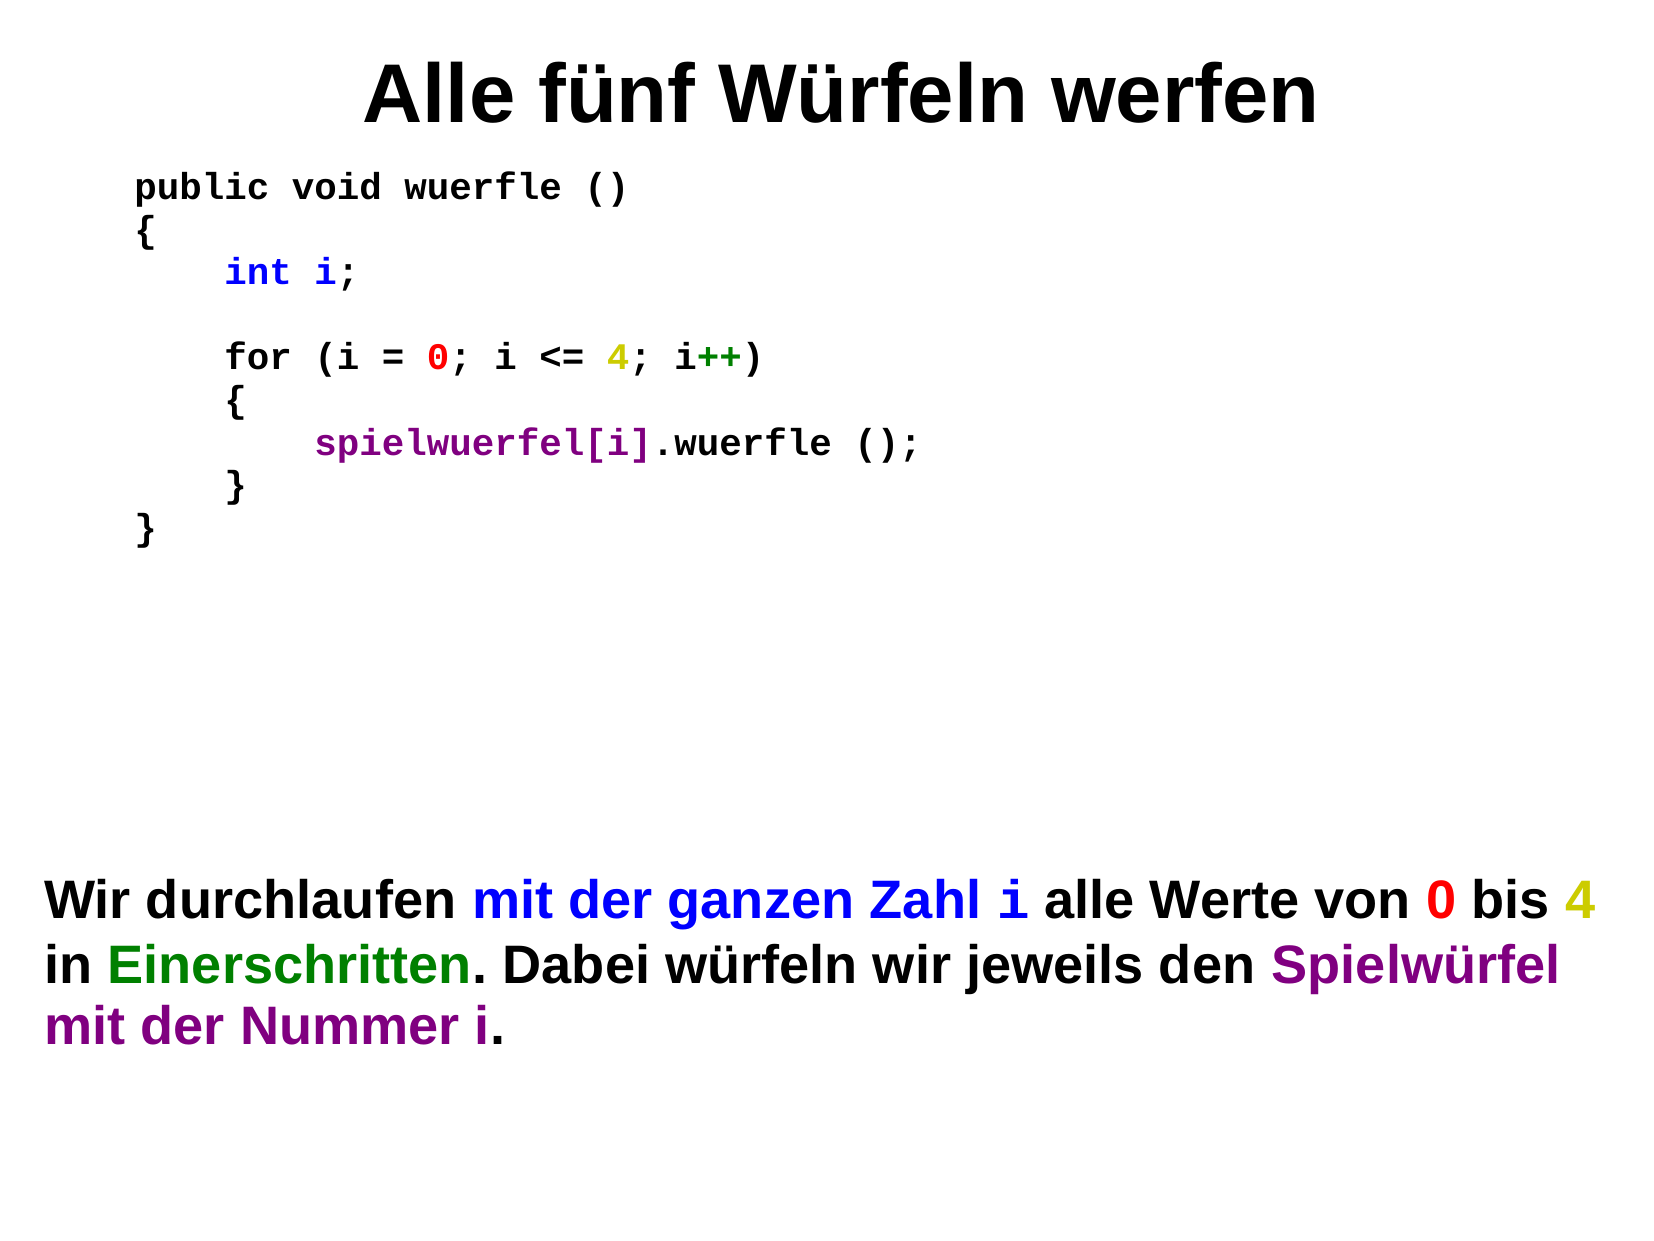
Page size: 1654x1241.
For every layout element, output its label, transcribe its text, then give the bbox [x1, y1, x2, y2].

text_box public void wuerfle () { int i; for (i = 0; i <= 4; i++) { spielwuerfel[i].wuerfle (); } } [29, 161, 1625, 559]
text_box Wir durchlaufen mit der ganzen Zahl i alle Werte von 0 bis 4 in Einerschritten. Dabei würfeln wir jeweils den Spielwürfel mit der Nummer i. [29, 862, 1625, 1068]
text_box Alle fünf Würfeln werfen [88, 39, 1595, 148]
